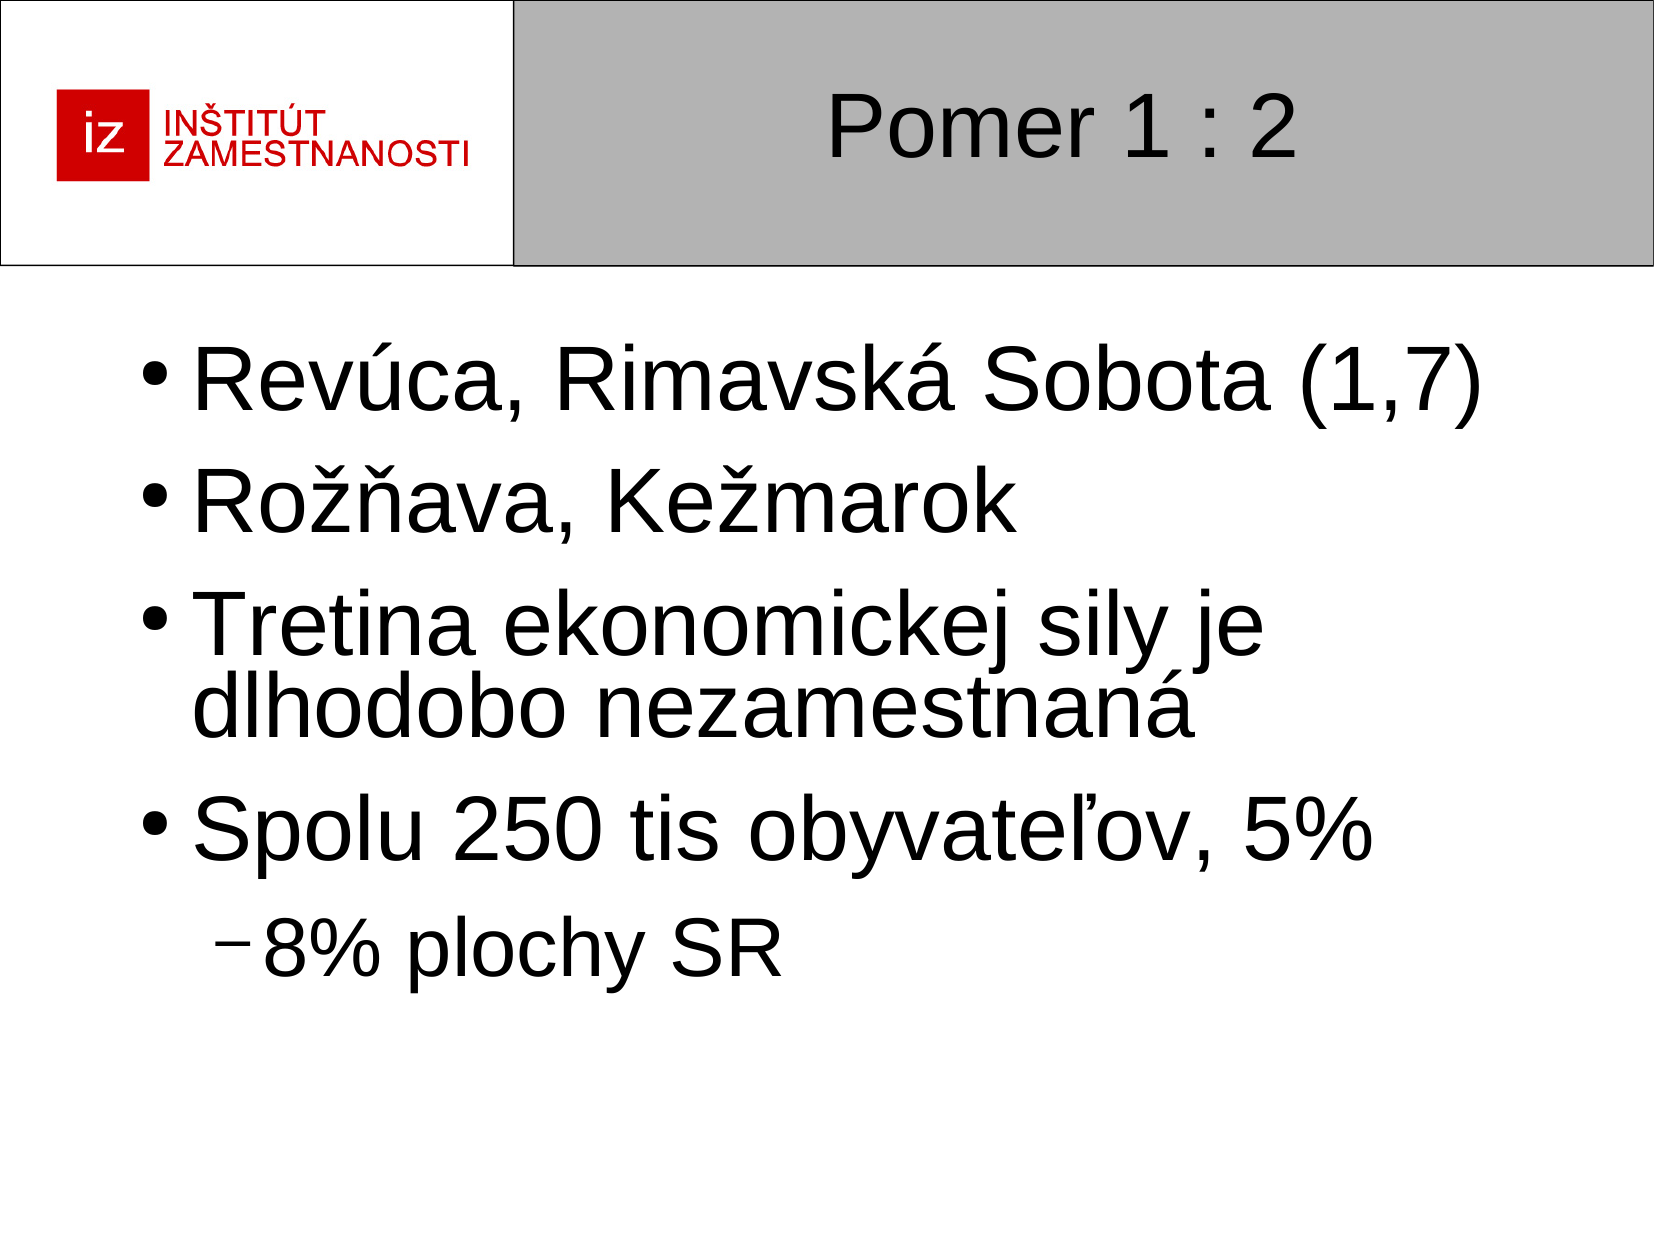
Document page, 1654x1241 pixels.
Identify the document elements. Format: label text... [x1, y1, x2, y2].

title Pomer 1 : 2 [561, 29, 1565, 237]
picture [5, 8, 512, 257]
list Revúca, Rimavská Sobota (1,7) Rožňava, Kežmarok Tretina ekonomickej sily je dlhodobo nezamestnaná Spolu 250 tis obyvateľov, 5% 8% plochy SR [121, 344, 1533, 1126]
